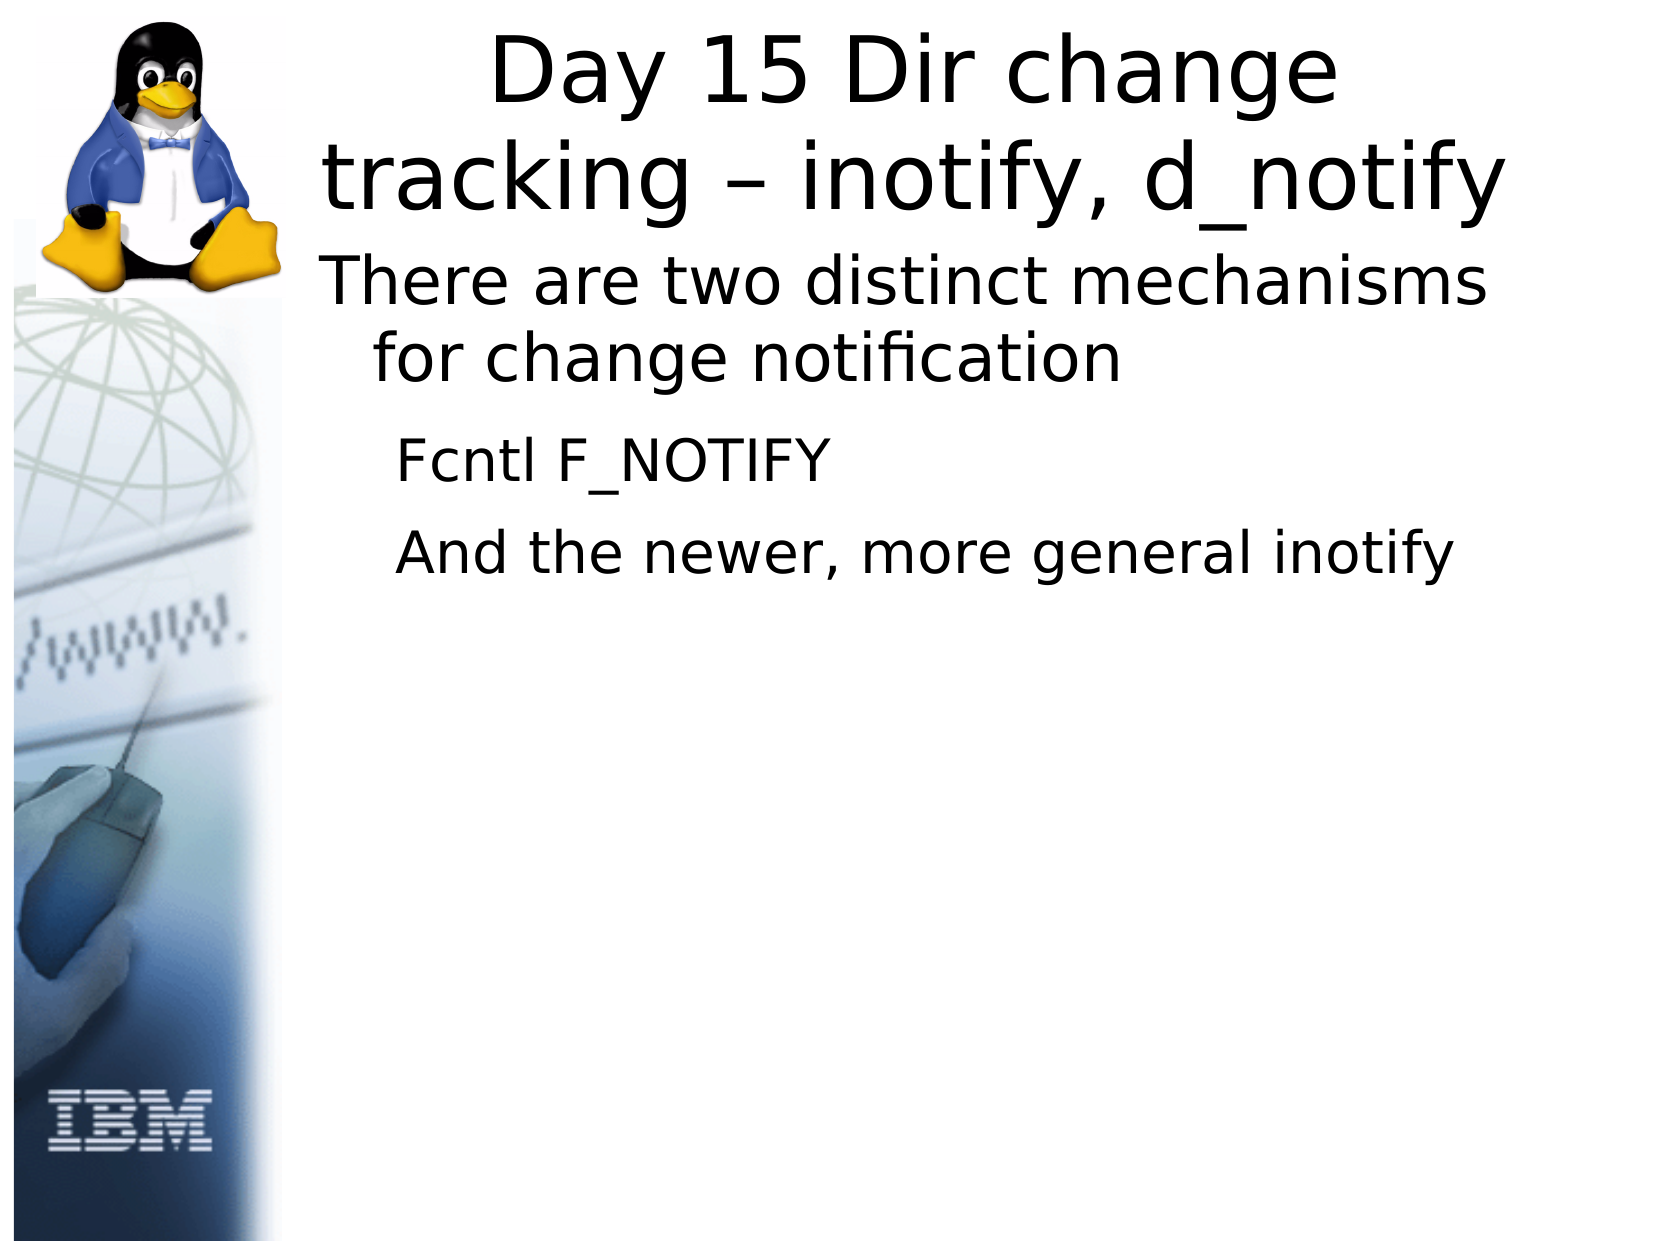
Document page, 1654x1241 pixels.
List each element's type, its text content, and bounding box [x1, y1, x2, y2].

title Day 15 Dir change tracking – inotify, d_notify [301, 21, 1528, 227]
list There are two distinct mechanisms for change notification Fcntl F_NOTIFY And the newer, more general inotify [301, 243, 1520, 1182]
